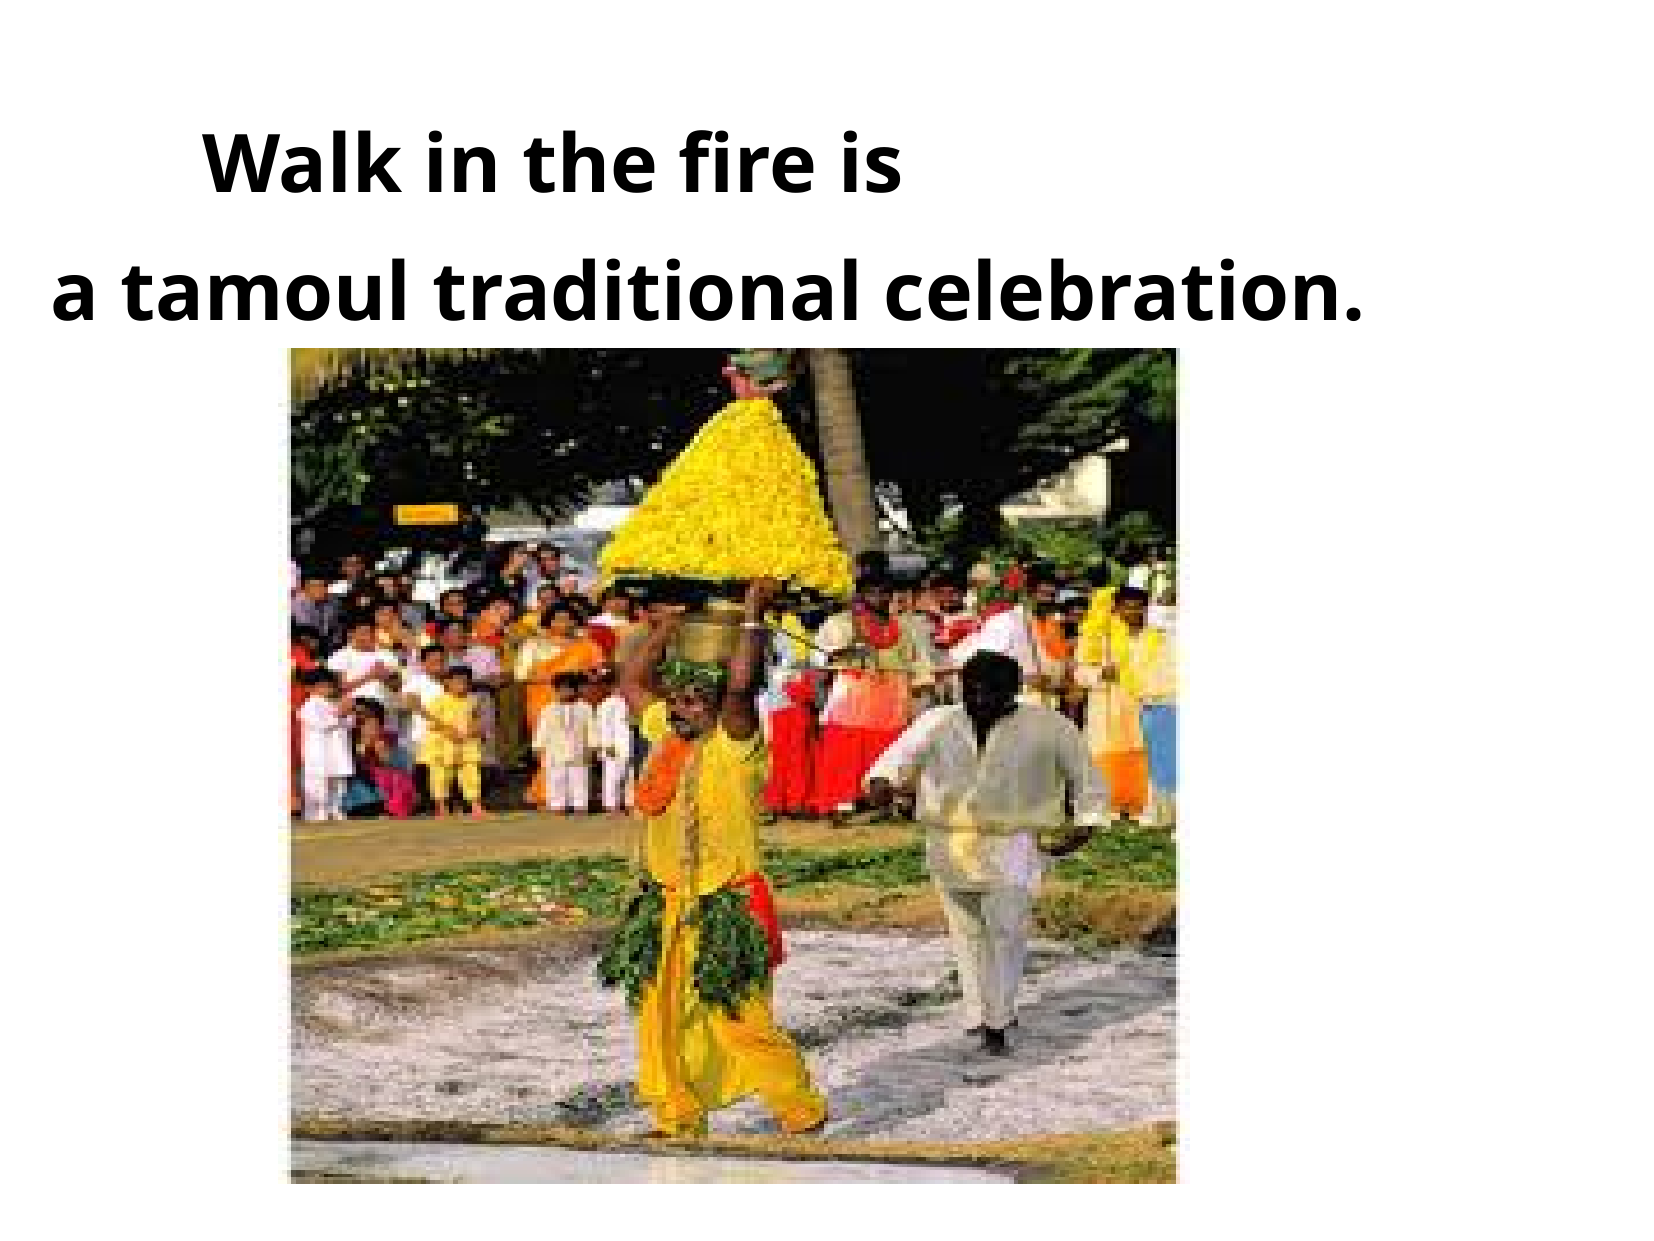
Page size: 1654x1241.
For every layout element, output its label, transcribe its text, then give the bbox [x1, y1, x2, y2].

picture [278, 348, 1190, 1184]
list Walk in the fire is a tamoul traditional celebration. [50, 113, 1539, 341]
